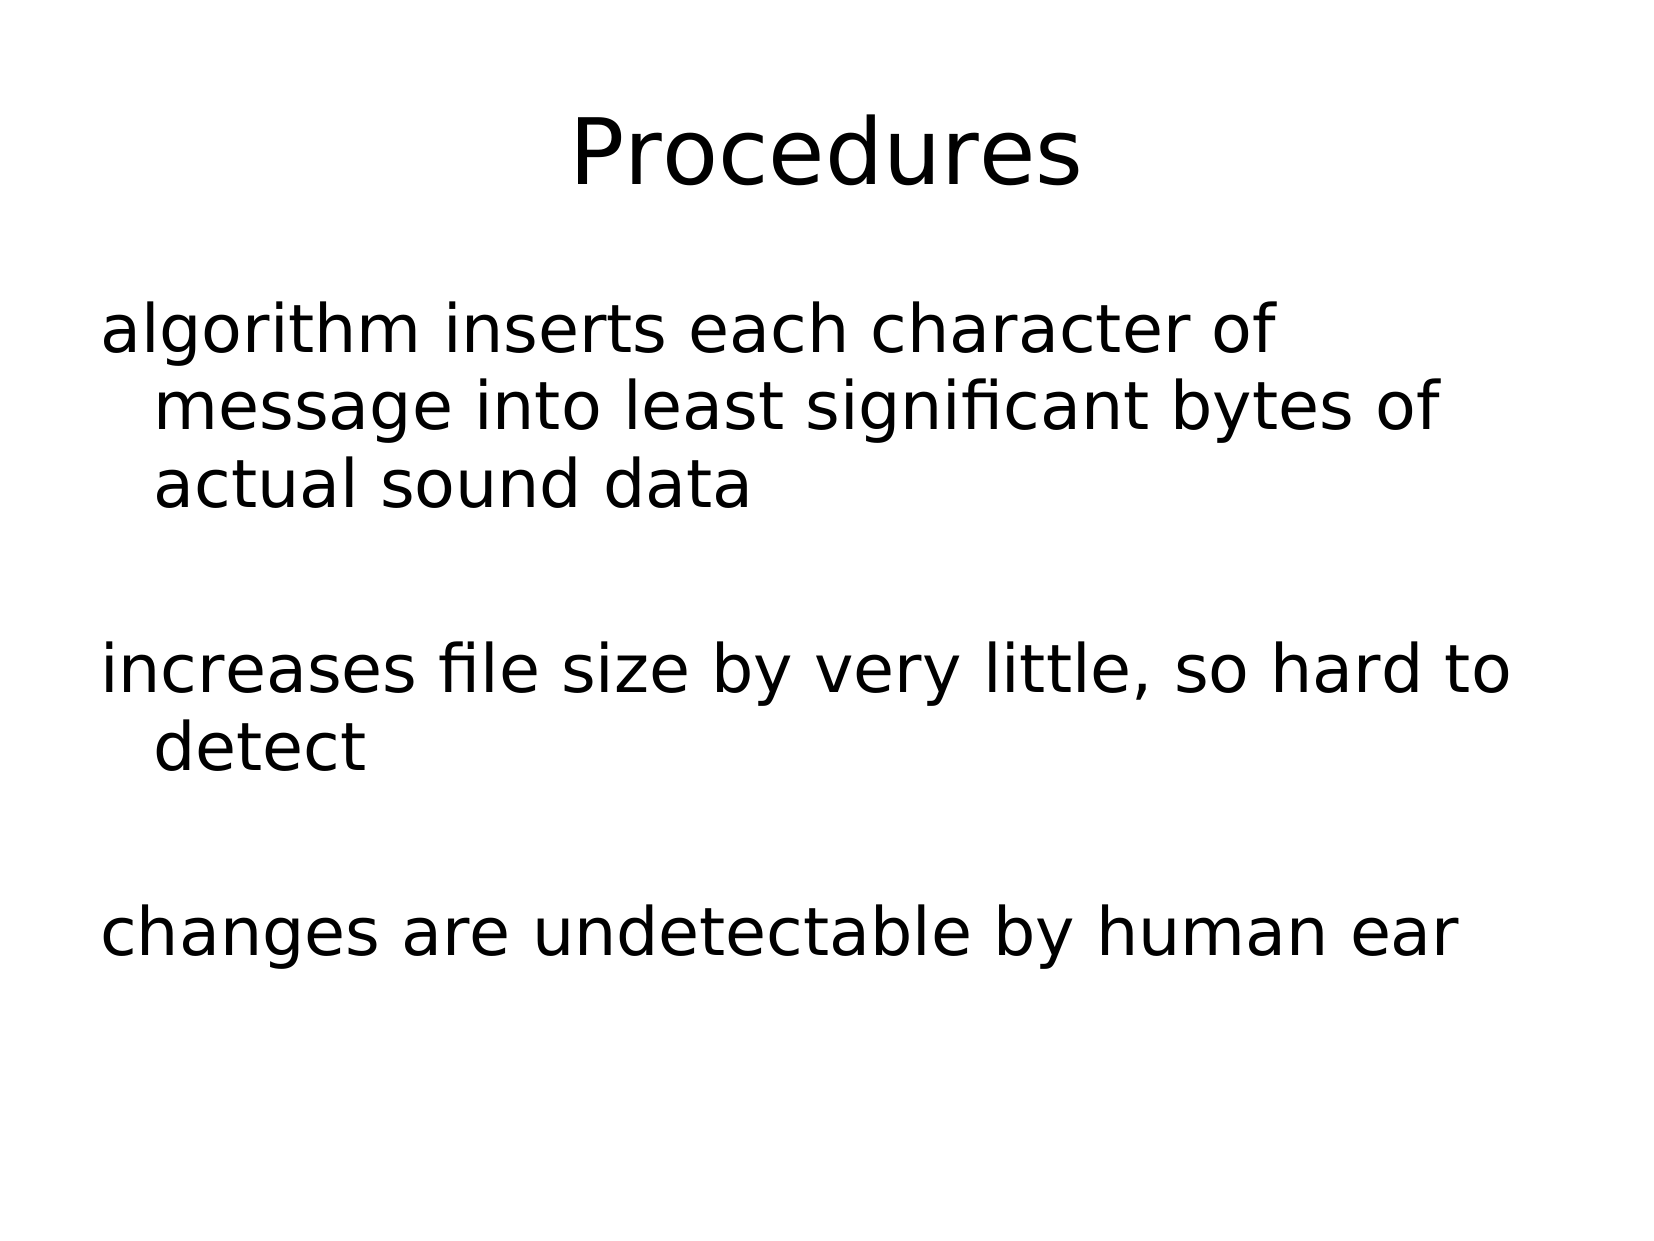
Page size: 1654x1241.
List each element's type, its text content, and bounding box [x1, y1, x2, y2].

list algorithm inserts each character of message into least significant bytes of actual sound data increases file size by very little, so hard to detect changes are undetectable by human ear [82, 290, 1571, 1094]
title Procedures [82, 49, 1571, 257]
